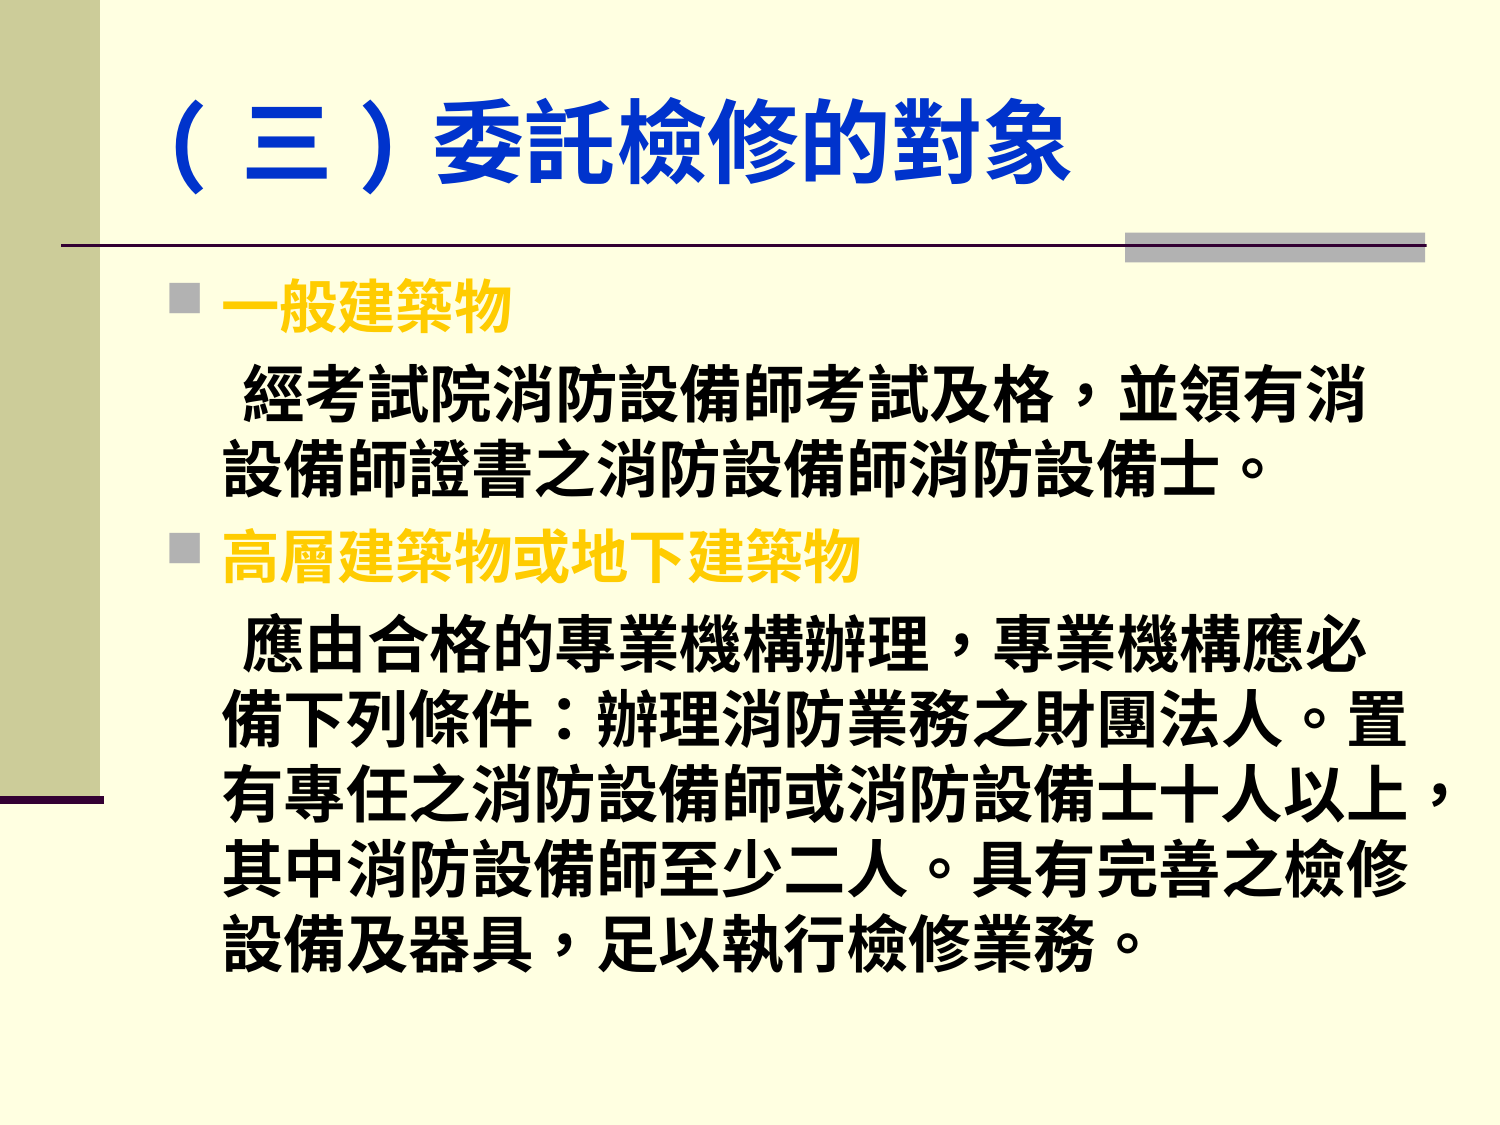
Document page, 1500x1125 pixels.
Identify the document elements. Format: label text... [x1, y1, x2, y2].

title (三)委託檢修的對象 [150, 45, 1426, 234]
list 一般建築物 經考試院消防設備師考試及格，並領有消設備師證書之消防設備師消防設備士。 高層建築物或地下建築物 應由合格的專業機構辦理，專業機構應必備下列條件：辦理消防業務之財團法人。置有專任之消防設備師或消防設備士十人以上，其中消防設備師至少二人。具有完善之檢修設備及器具，足以執行檢修業務。 [150, 262, 1426, 1006]
